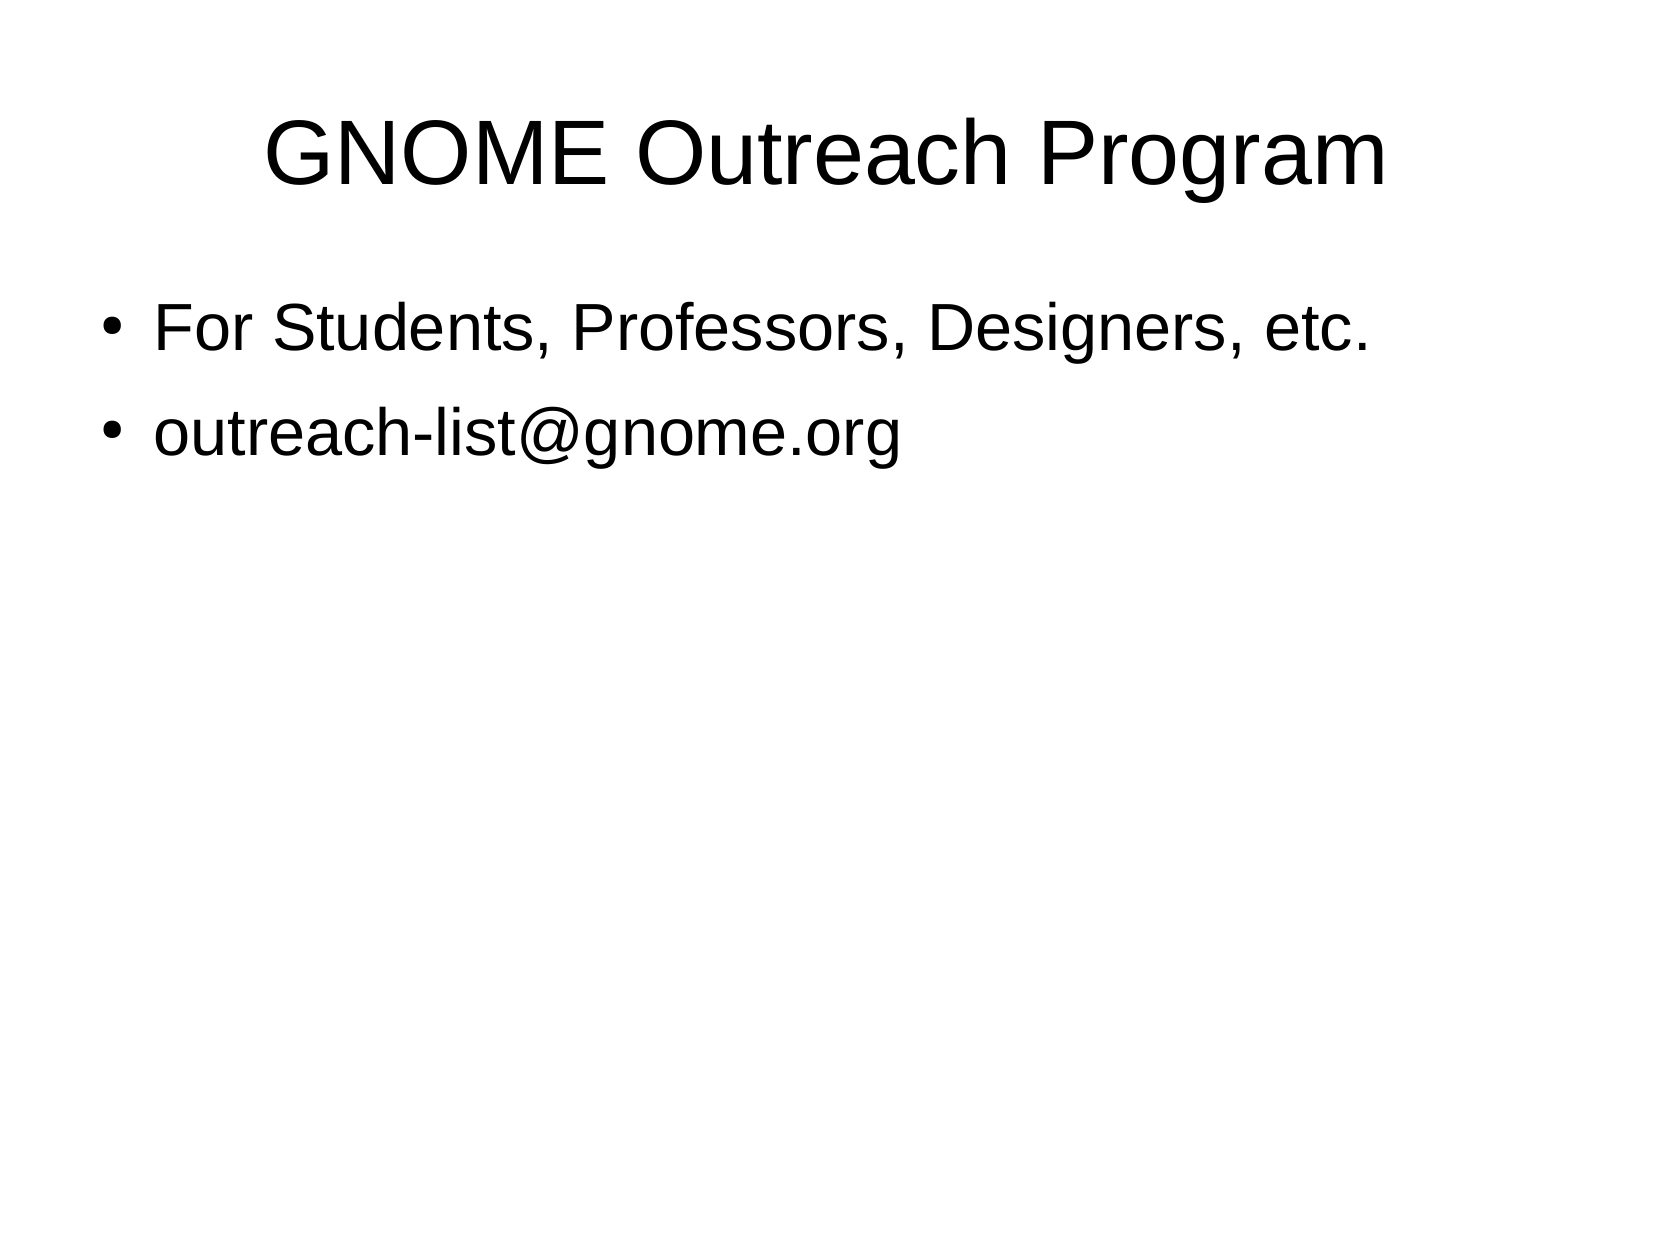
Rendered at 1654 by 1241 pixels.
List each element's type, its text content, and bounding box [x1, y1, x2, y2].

list For Students, Professors, Designers, etc. outreach-list@gnome.org [82, 290, 1571, 1010]
title GNOME Outreach Program [82, 49, 1571, 257]
